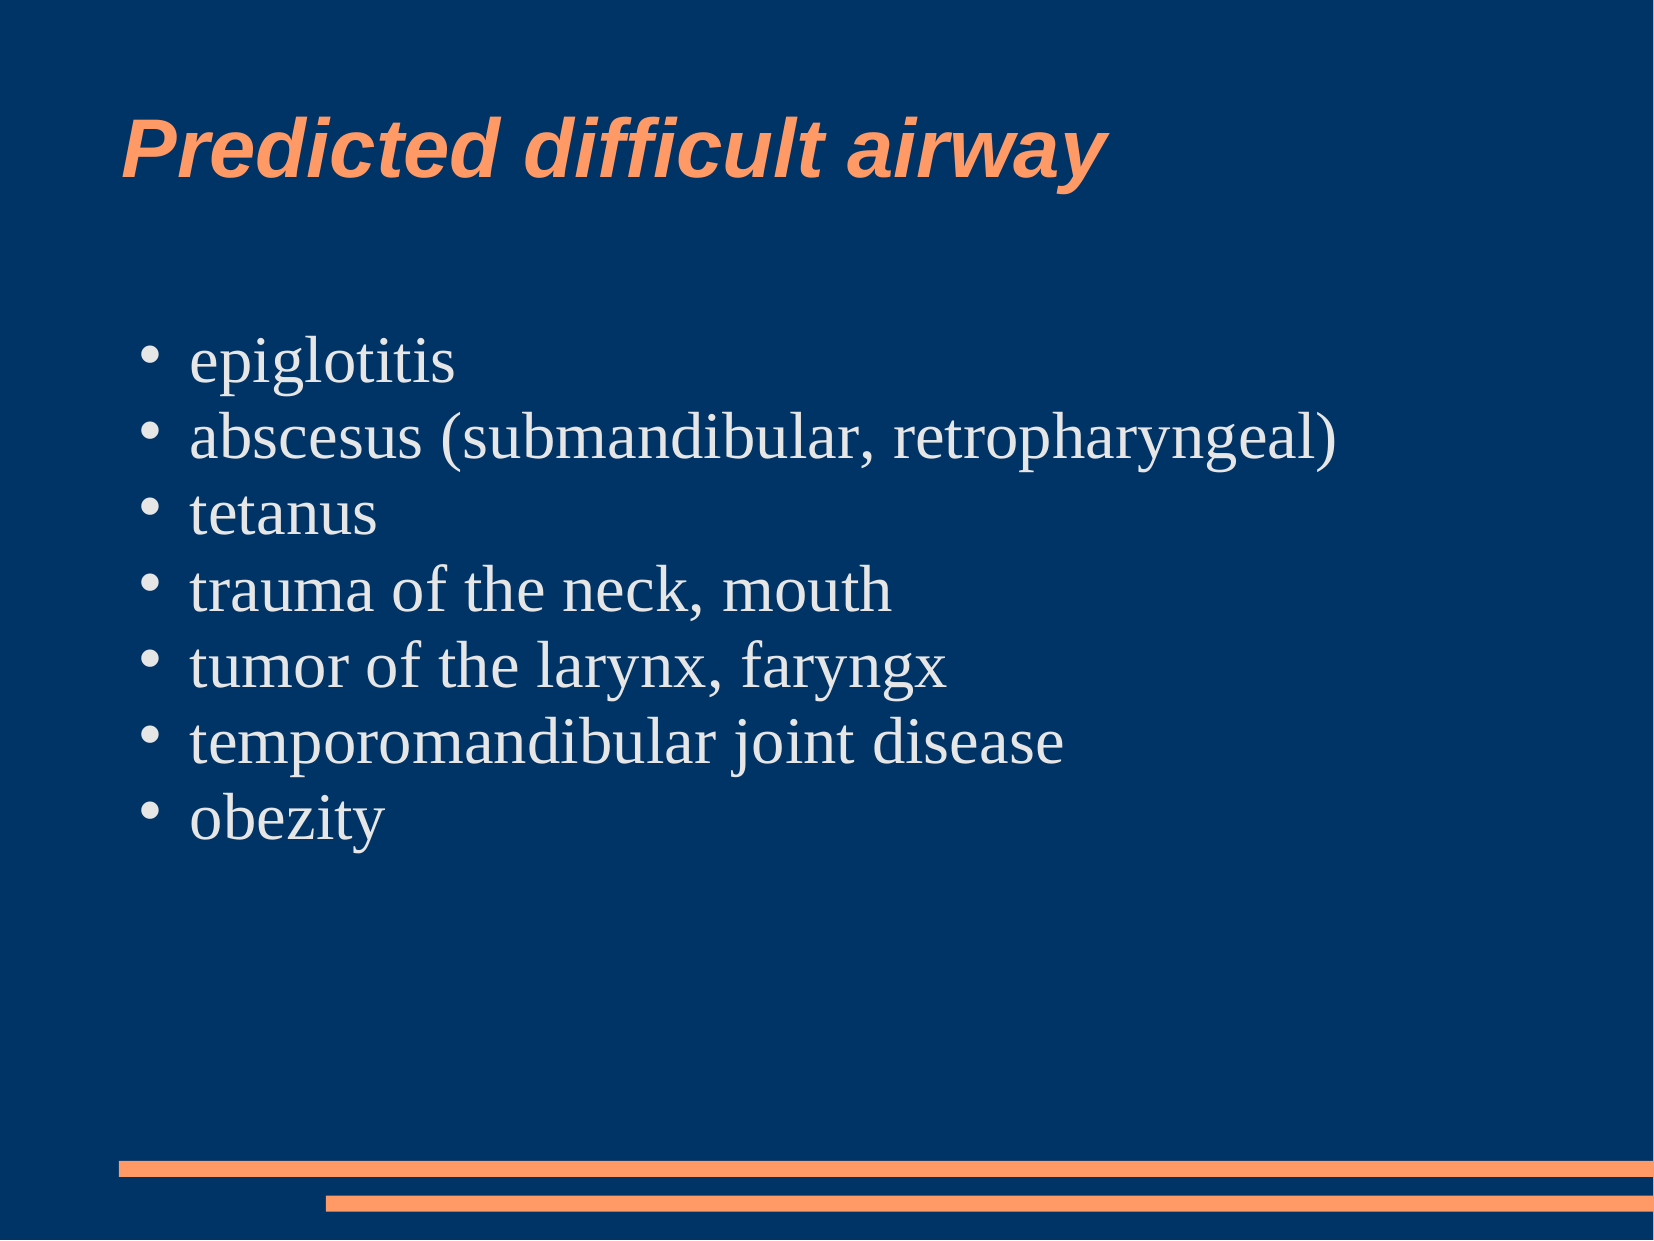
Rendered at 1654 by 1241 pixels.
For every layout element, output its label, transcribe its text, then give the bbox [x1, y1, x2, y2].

title Predicted difficult airway [121, 46, 1534, 254]
list epiglotitis abscesus (submandibular, retropharyngeal) tetanus trauma of the neck, mouth tumor of the larynx, faryngx temporomandibular joint disease obezity [121, 322, 1561, 1133]
